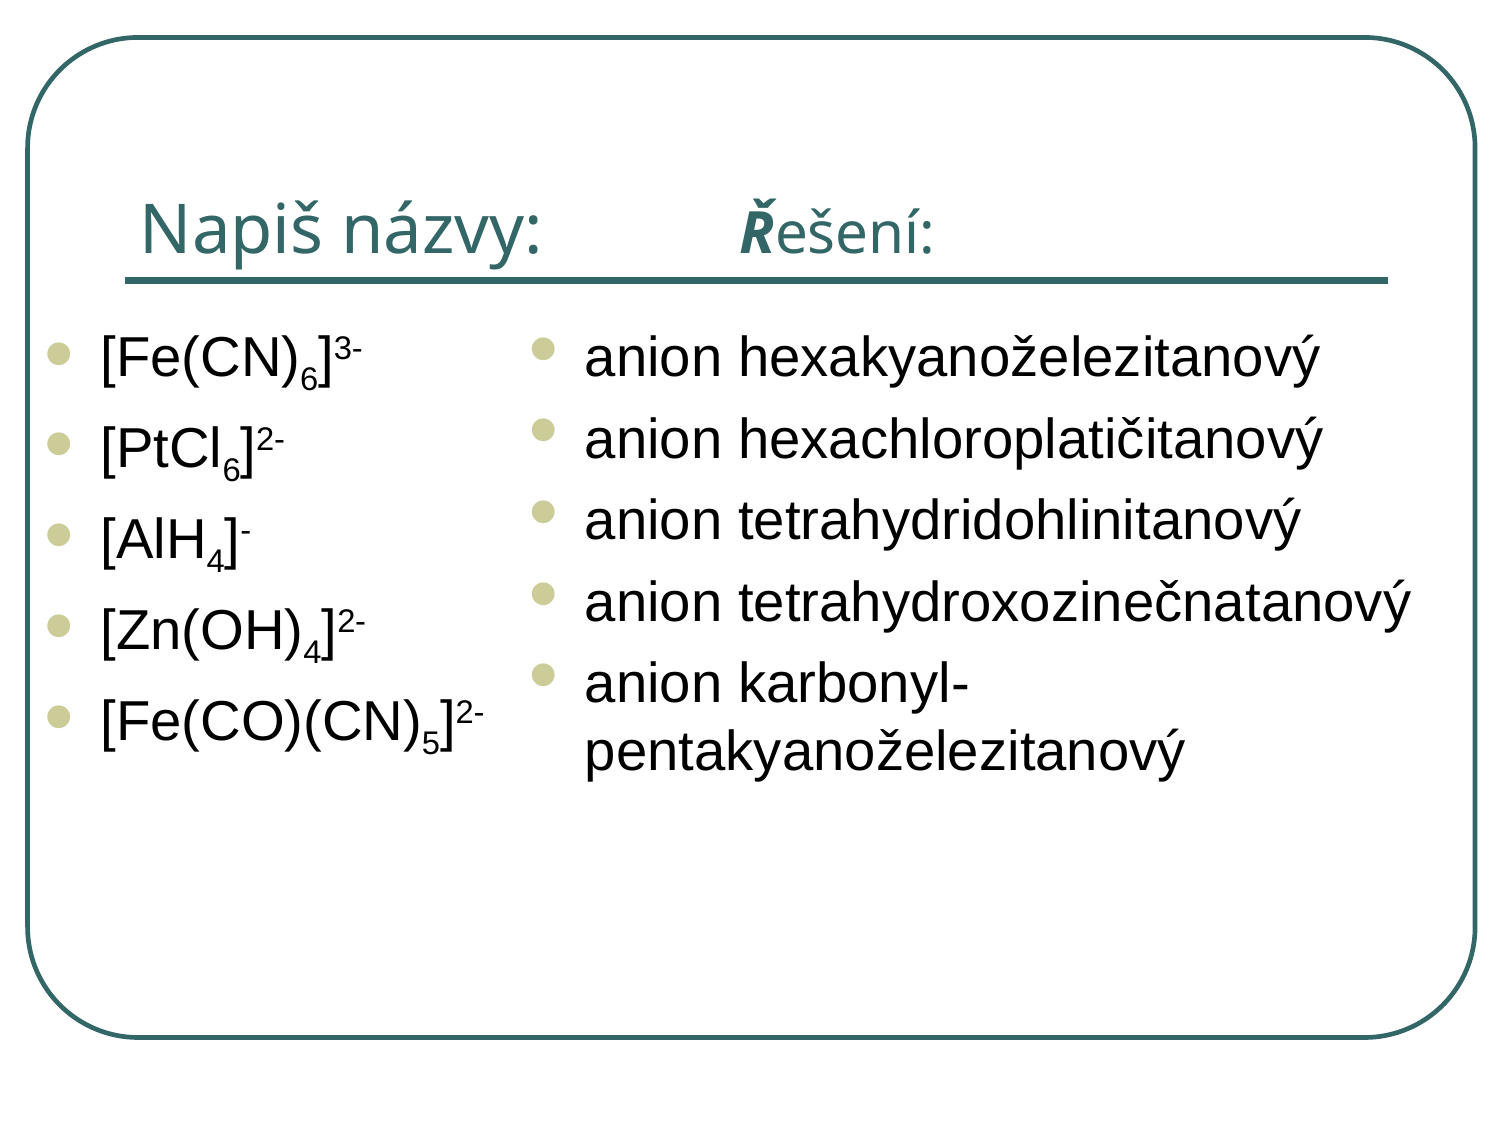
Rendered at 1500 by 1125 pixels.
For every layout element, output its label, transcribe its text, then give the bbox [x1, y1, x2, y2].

title Napiš názvy: Řešení: [125, 87, 1388, 275]
list [Fe(CN)6]3- [PtCl6]2- [AlH4]- [Zn(OH)4]2- [Fe(CO)(CN)5]2- [29, 312, 513, 976]
list anion hexakyanoželezitanový anion hexachloroplatičitanový anion tetrahydridohlinitanový anion tetrahydroxozinečnatanový anion karbonyl-pentakyanoželezitanový [513, 312, 1459, 976]
